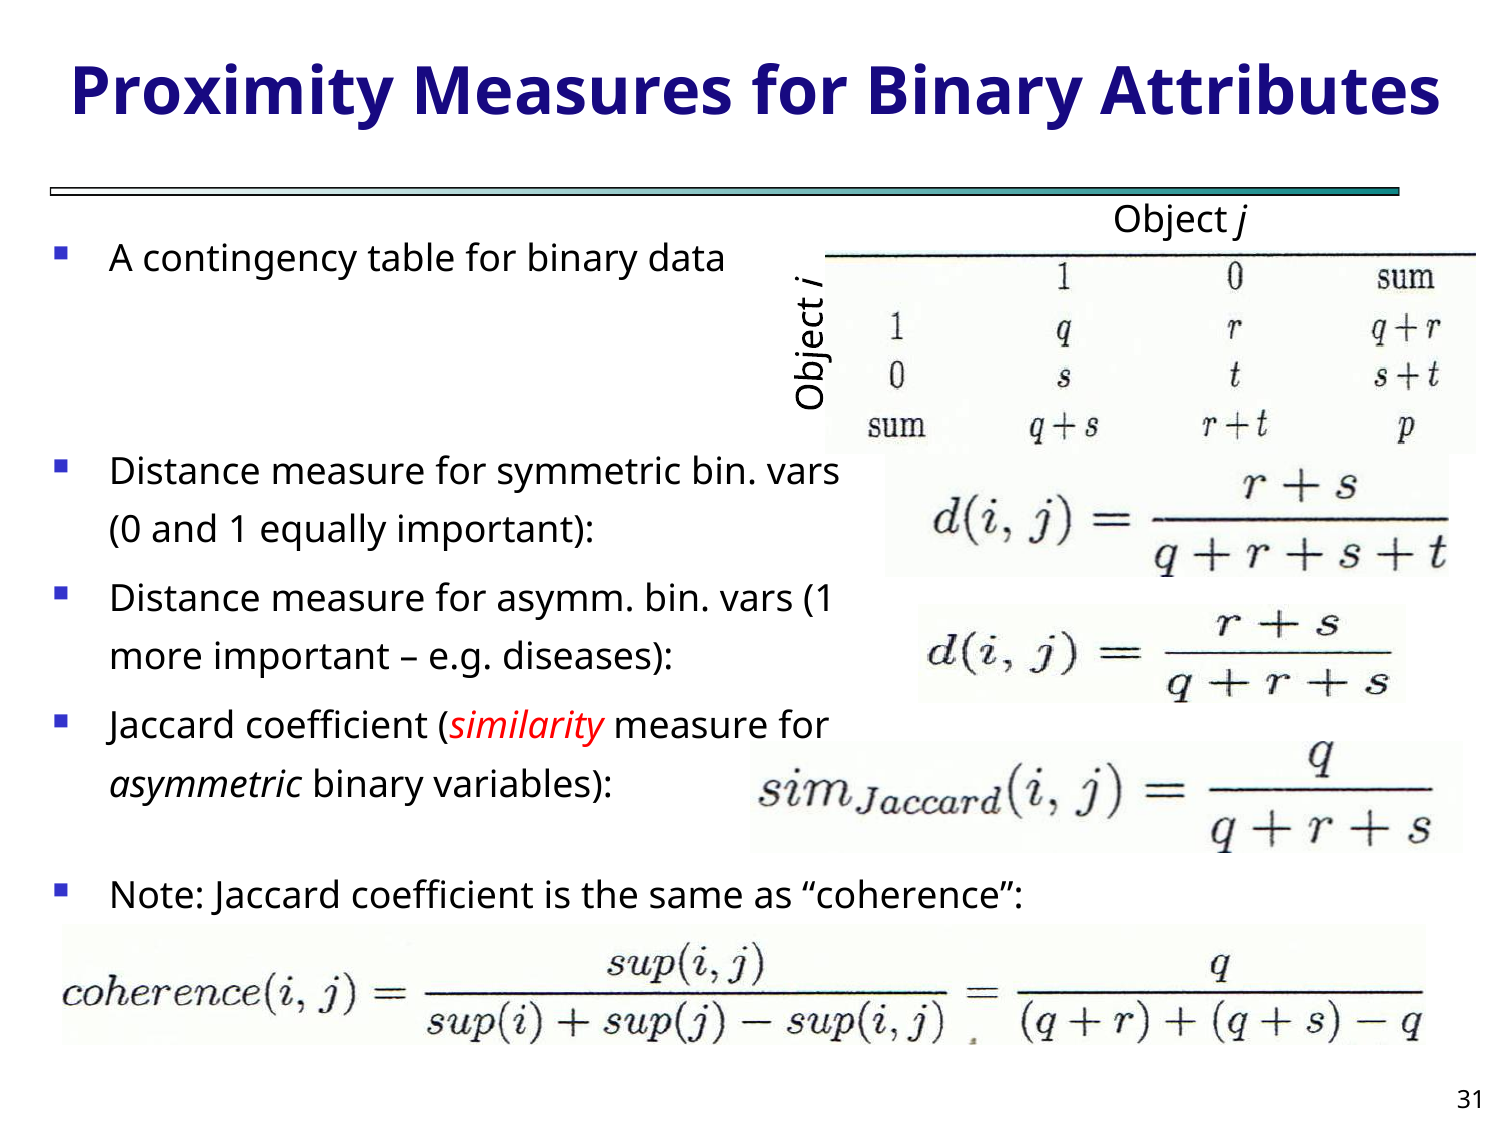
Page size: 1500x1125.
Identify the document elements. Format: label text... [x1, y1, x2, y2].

text_box Object i [777, 260, 839, 429]
picture [918, 604, 1406, 703]
picture [825, 250, 1476, 577]
list A contingency table for binary data Distance measure for symmetric bin. vars (0 and 1 equally important): Distance measure for asymm. bin. vars (1 more important – e.g. diseases): Jaccard coefficient (similarity measure for asymmetric binary variables): [37, 212, 871, 838]
text_box <number> [1187, 1062, 1500, 1125]
text_box Object j [1098, 187, 1263, 249]
text_box Note: Jaccard coefficient is the same as “coherence”: [37, 849, 1438, 951]
text_box [62, 924, 1426, 1046]
picture [750, 741, 1463, 853]
title Proximity Measures for Binary Attributes [50, 0, 1463, 176]
